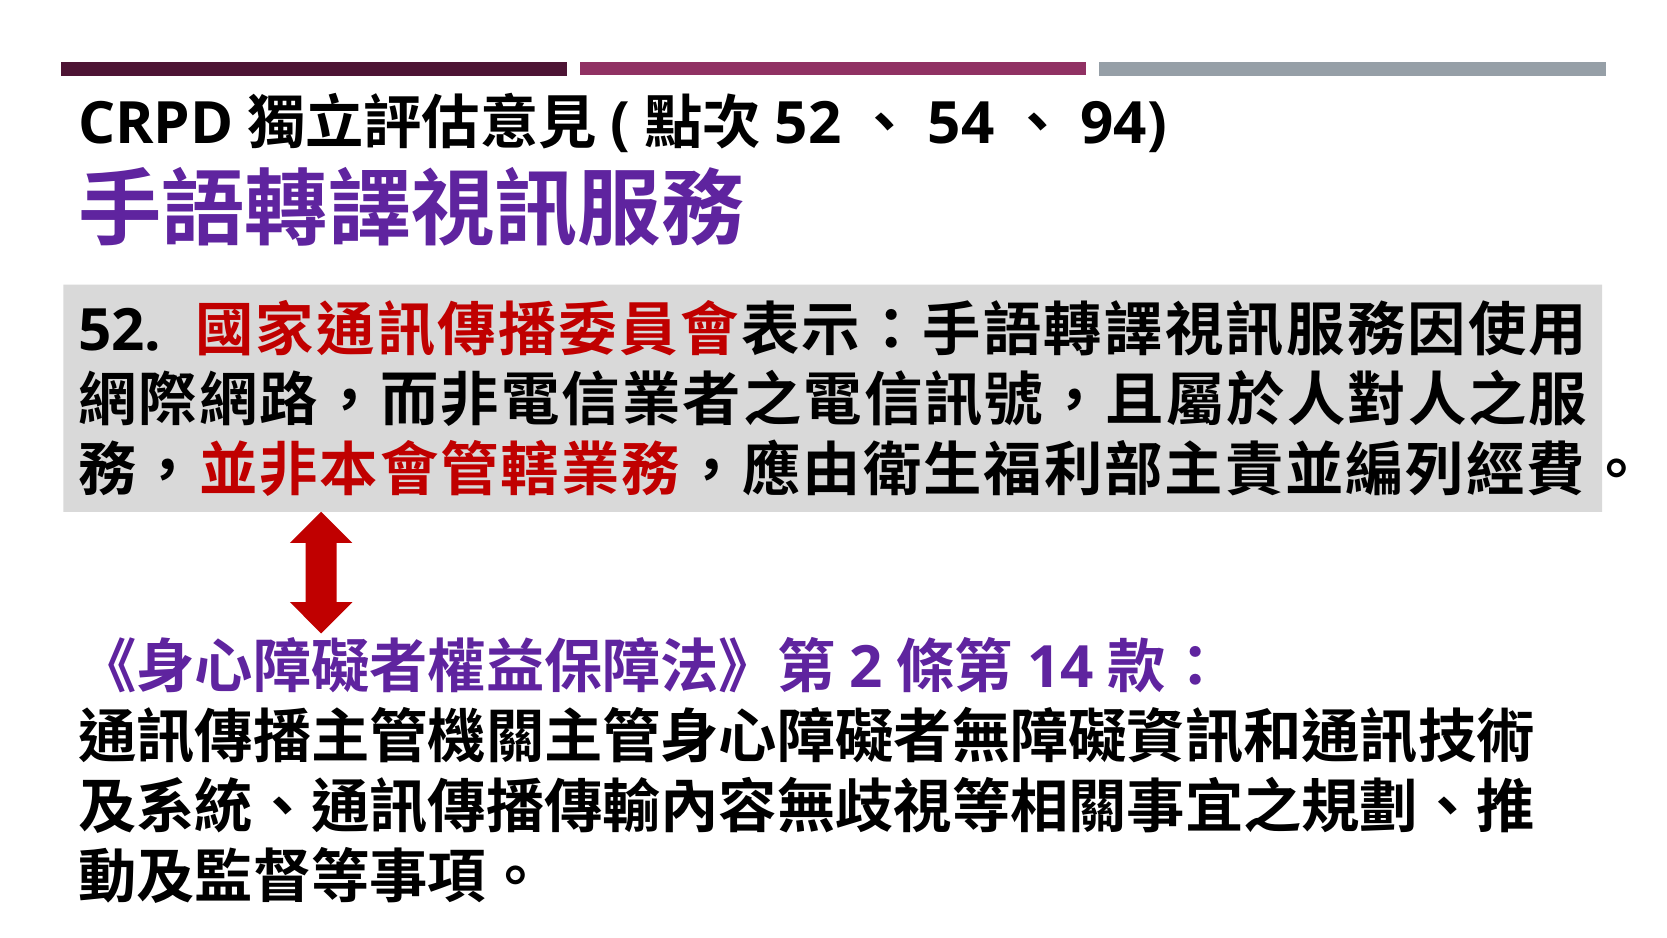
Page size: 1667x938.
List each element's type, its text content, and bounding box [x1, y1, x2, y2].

text_box [289, 511, 353, 634]
text_box 52. 國家通訊傳播委員會表示：手語轉譯視訊服務因使用網際網路，而非電信業者之電信訊號，且屬於人對人之服務，並非本會管轄業務，應由衛生福利部主責並編列經費。 [63, 284, 1603, 512]
text_box CRPD獨立評估意見(點次52、54、94) 手語轉譯視訊服務 [63, 76, 1603, 264]
text_box 《身心障礙者權益保障法》第2條第14款： 通訊傳播主管機關主管身心障礙者無障礙資訊和通訊技術及系統、通訊傳播傳輸內容無歧視等相關事宜之規劃、推動及監督等事項。 [63, 621, 1603, 920]
